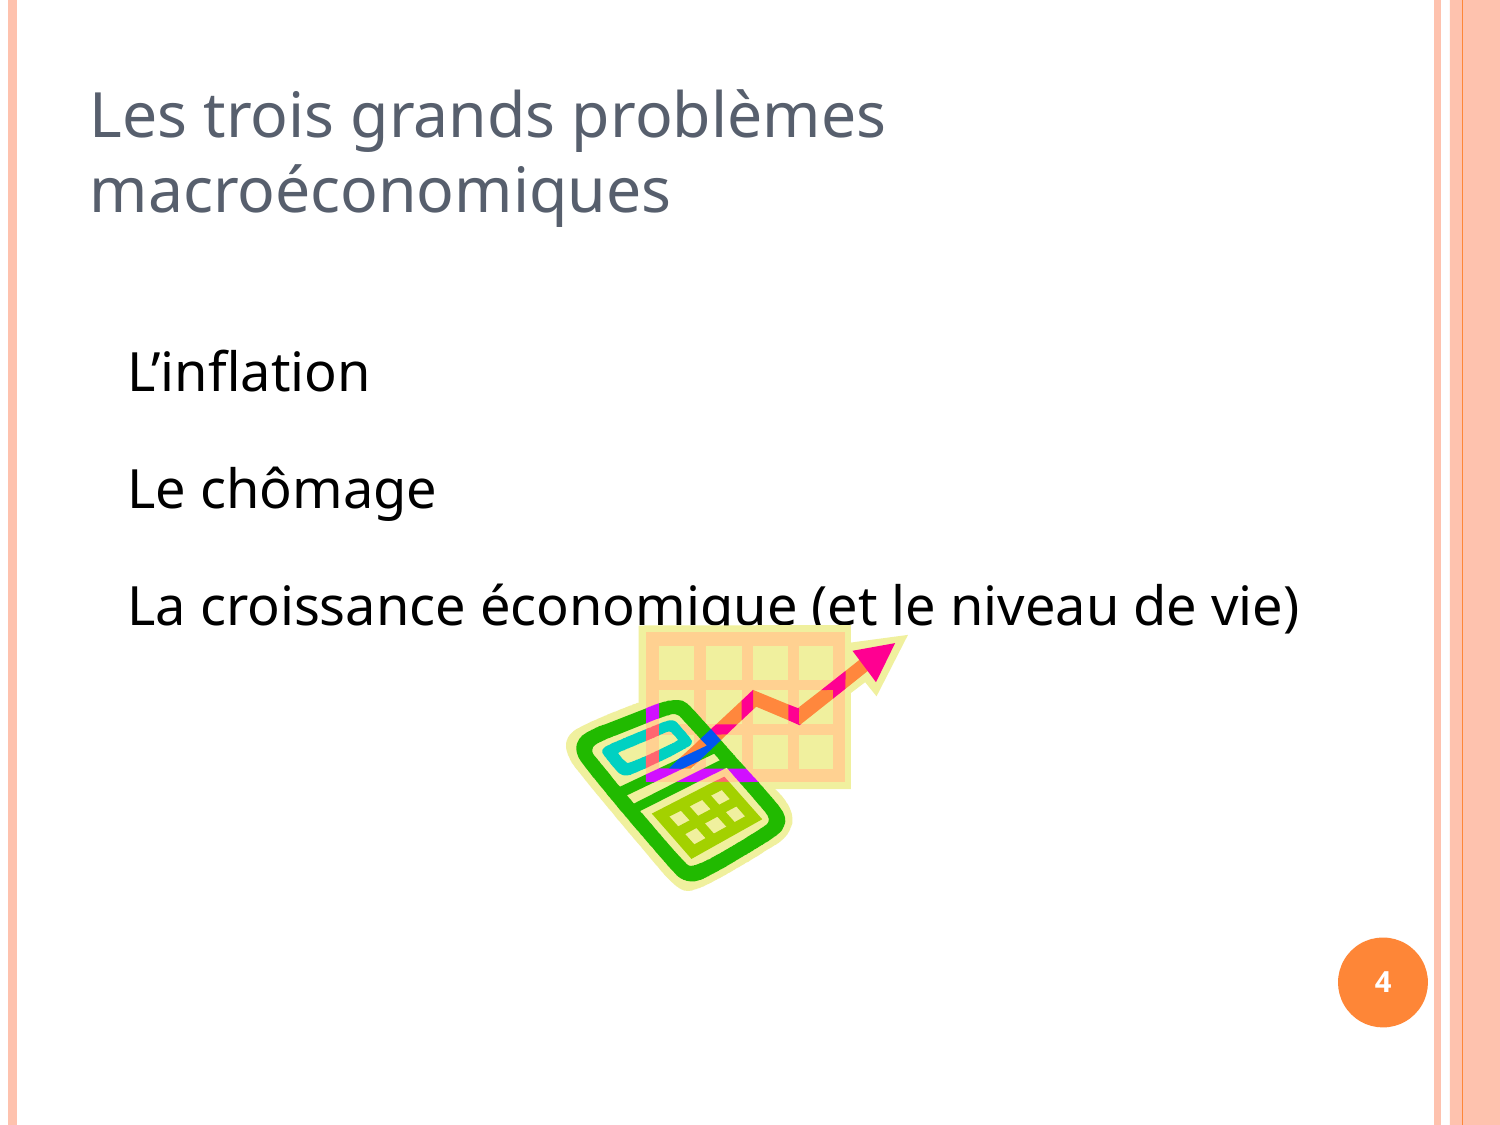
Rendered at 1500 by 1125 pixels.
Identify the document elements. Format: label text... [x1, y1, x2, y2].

text_box L’inflation Le chômage La croissance économique (et le niveau de vie) [112, 337, 1388, 1000]
text_box <numéro> [1333, 940, 1434, 1027]
picture [561, 620, 913, 896]
text_box Les trois grands problèmes macroéconomiques [74, 45, 1300, 233]
